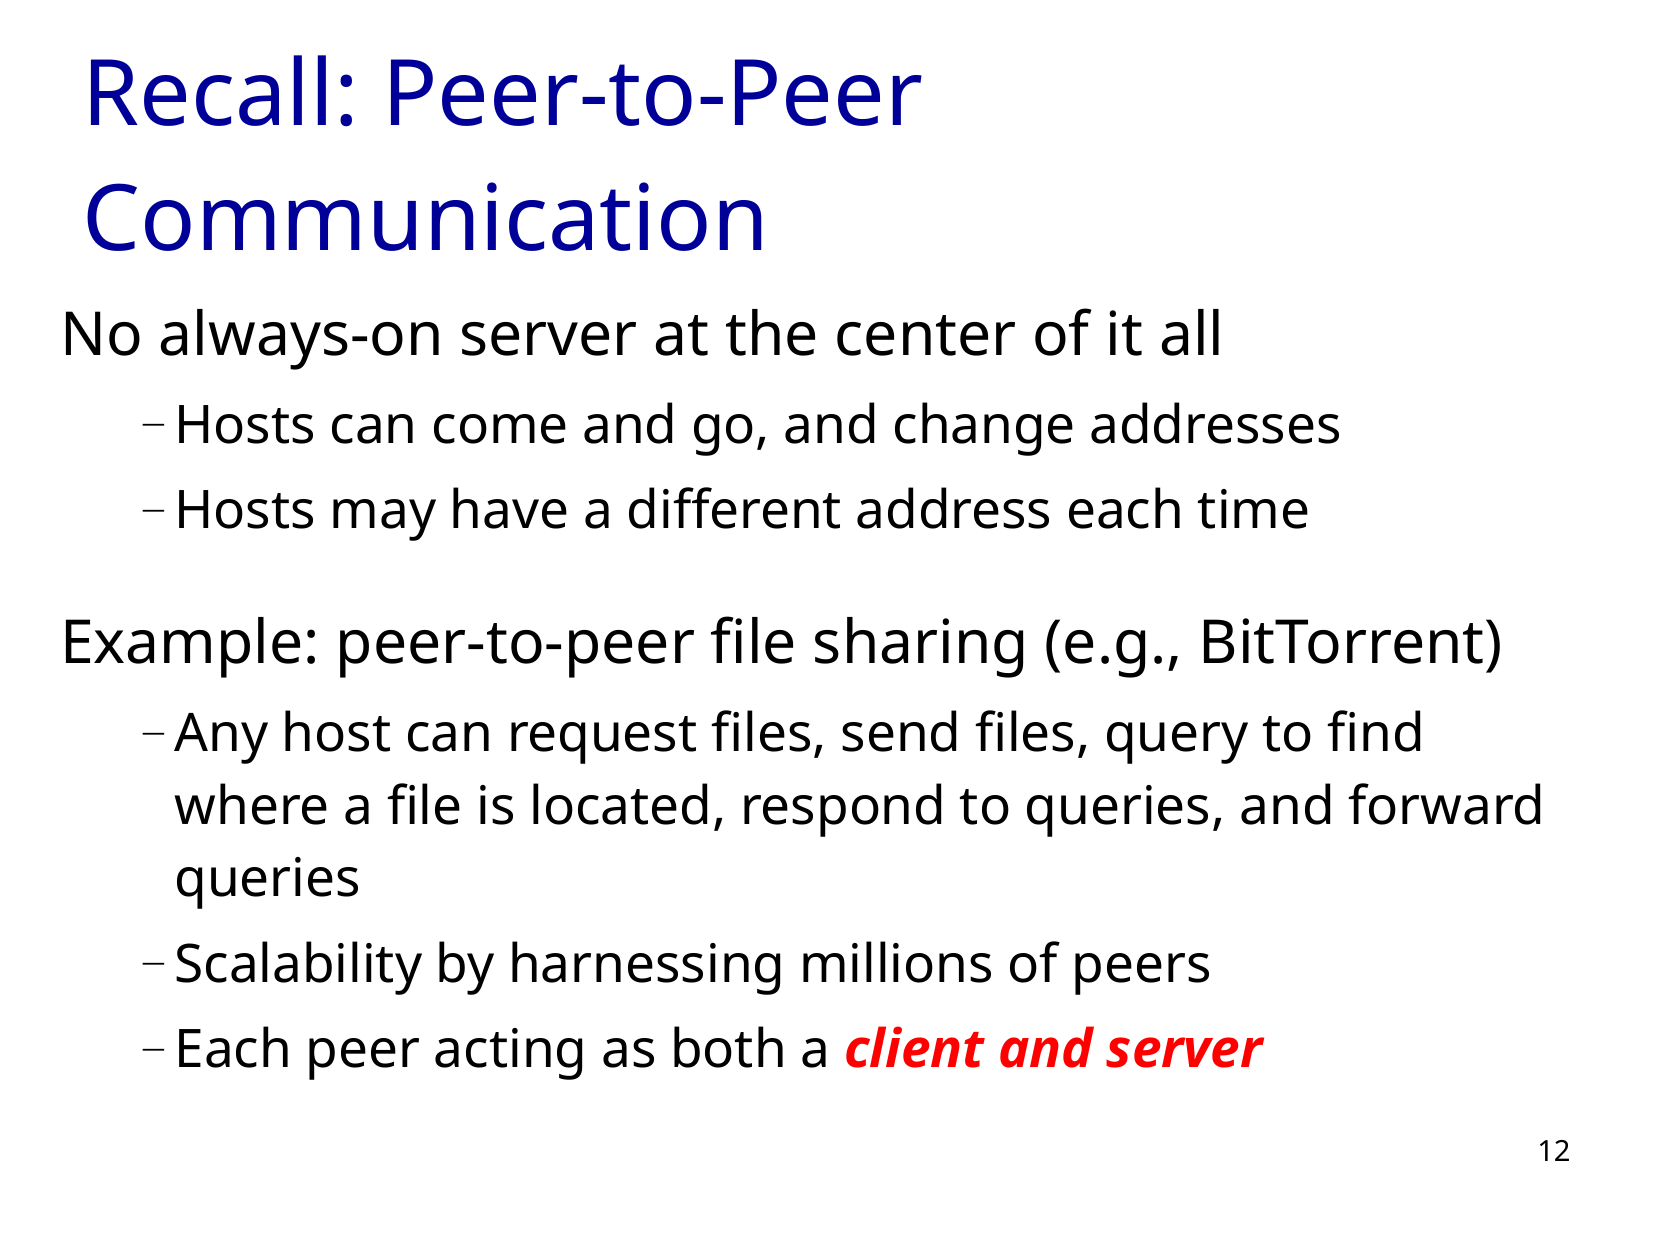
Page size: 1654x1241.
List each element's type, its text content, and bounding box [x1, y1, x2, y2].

list No always-on server at the center of it all Hosts can come and go, and change addresses Hosts may have a different address each time Example: peer-to-peer file sharing (e.g., BitTorrent) Any host can request files, send files, query to find where a file is located, respond to queries, and forward queries Scalability by harnessing millions of peers Each peer acting as both a client and server [60, 290, 1571, 1096]
title Recall: Peer-to-Peer Communication [82, 49, 1571, 257]
